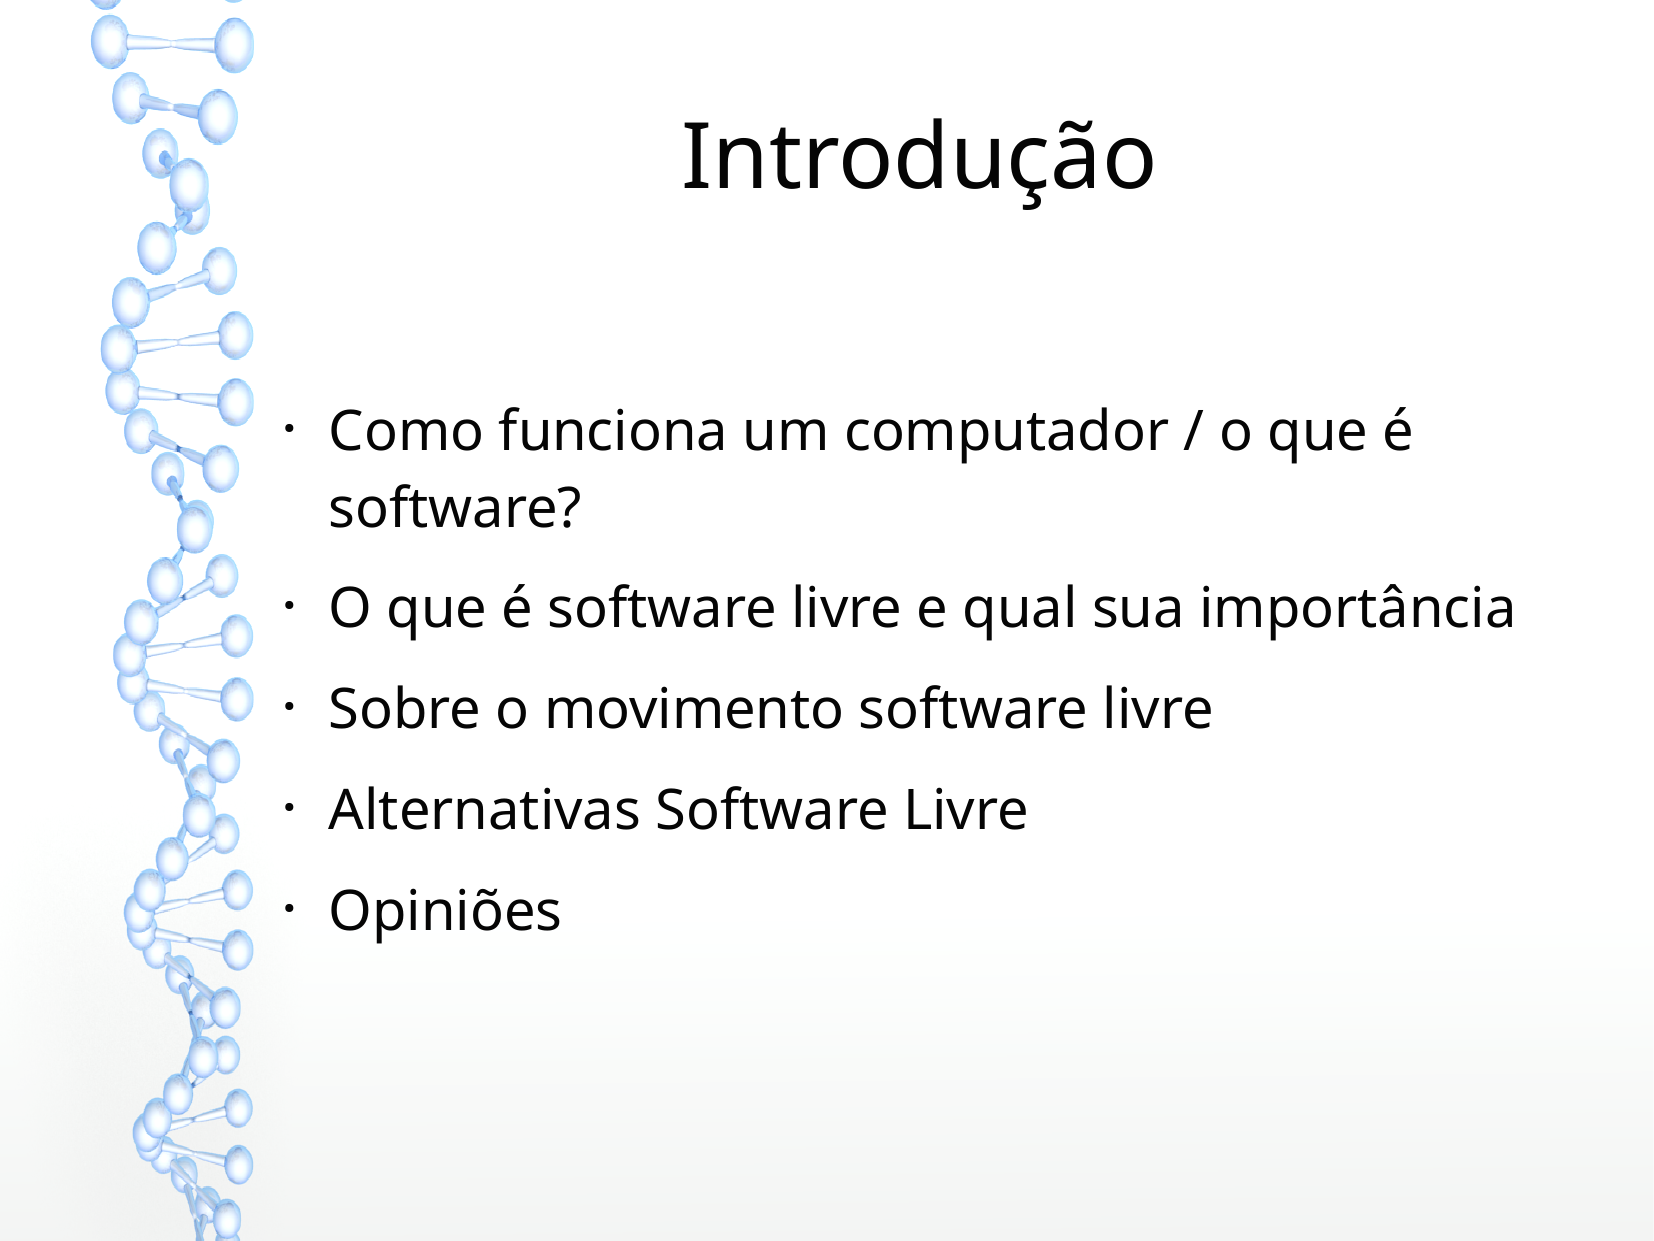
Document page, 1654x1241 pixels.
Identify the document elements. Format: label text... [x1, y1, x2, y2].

picture [0, 0, 1654, 1241]
title Introdução [269, 49, 1571, 257]
list Como funciona um computador / o que é software? O que é software livre e qual sua importância Sobre o movimento software livre Alternativas Software Livre Opiniões [269, 290, 1538, 1010]
